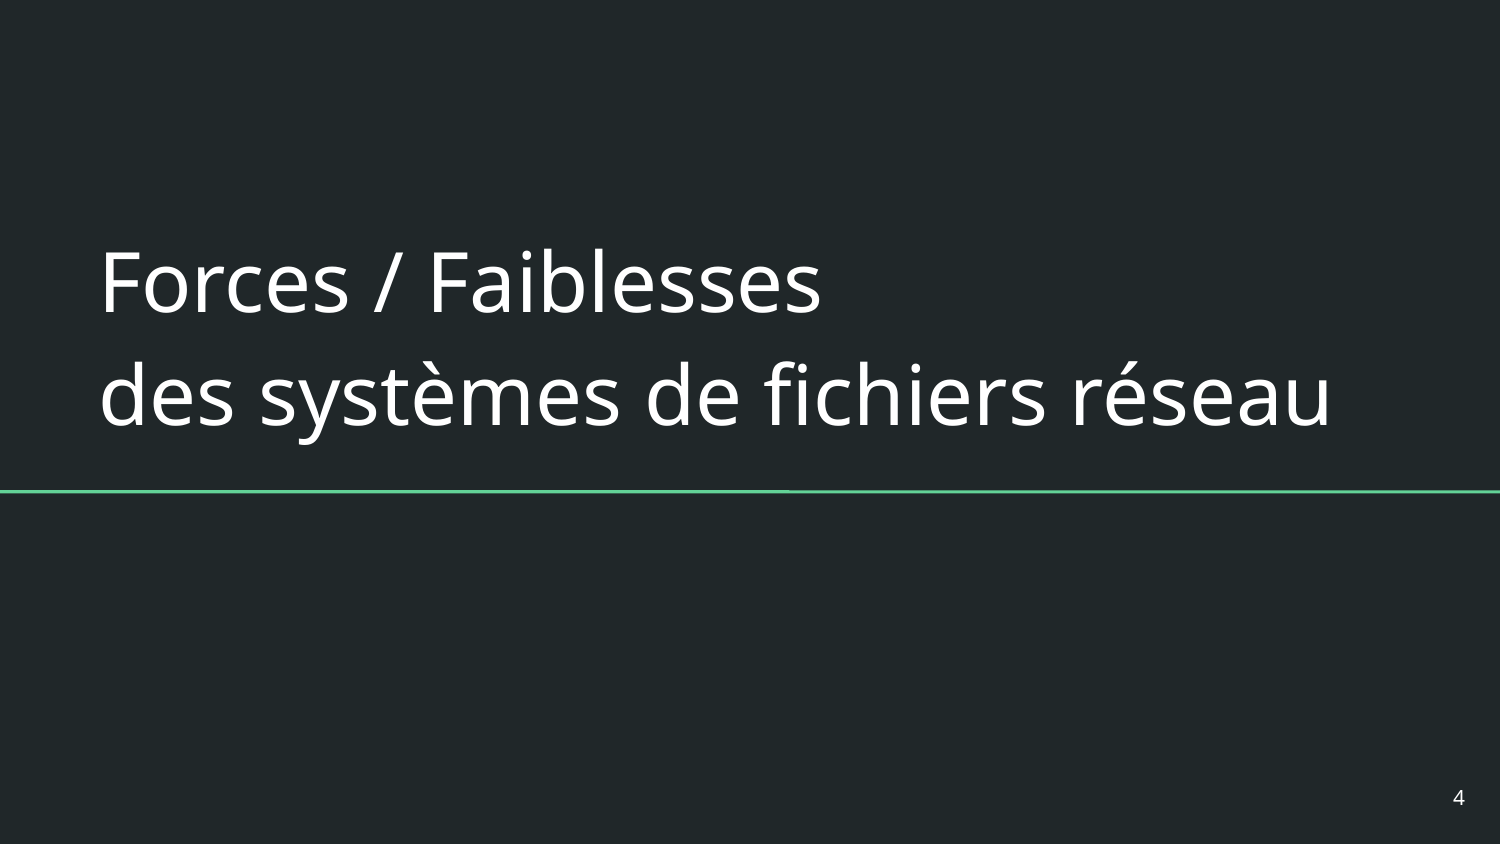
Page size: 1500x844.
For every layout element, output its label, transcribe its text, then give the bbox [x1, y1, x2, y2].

slide_number <numéro> [1389, 764, 1480, 830]
title Forces / Faiblesses des systèmes de fichiers réseau [83, 206, 1417, 466]
